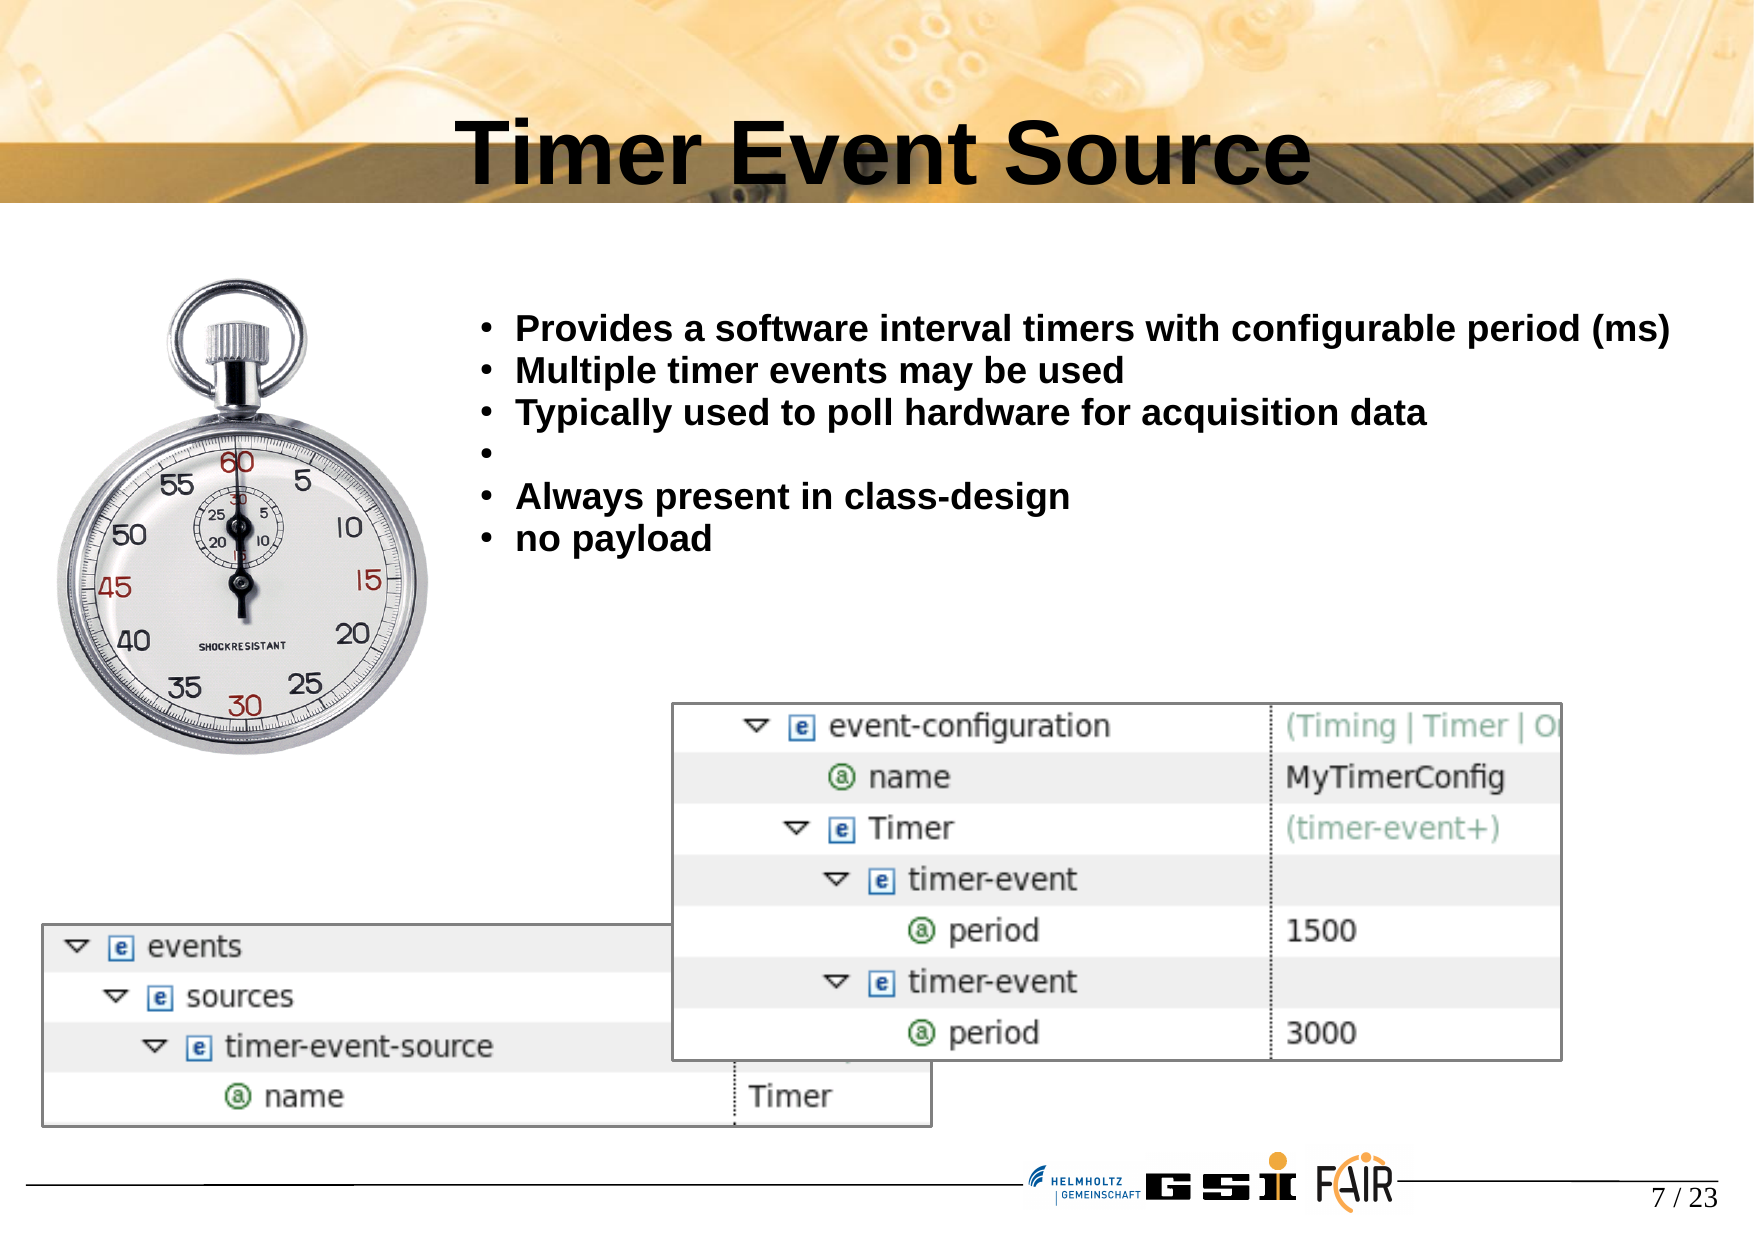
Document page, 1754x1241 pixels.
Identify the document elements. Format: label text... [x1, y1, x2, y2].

picture [0, 0, 1754, 205]
picture [44, 925, 931, 1126]
title Timer Event Source [180, 56, 1590, 250]
text_box Provides a software interval timers with configurable period (ms) Multiple timer events may be used Typically used to poll hardware for acquisition data Always present in class-design no payload [465, 300, 1687, 609]
picture [674, 704, 1561, 1060]
picture [45, 267, 439, 766]
picture [1305, 1144, 1414, 1215]
picture [1023, 1152, 1296, 1210]
